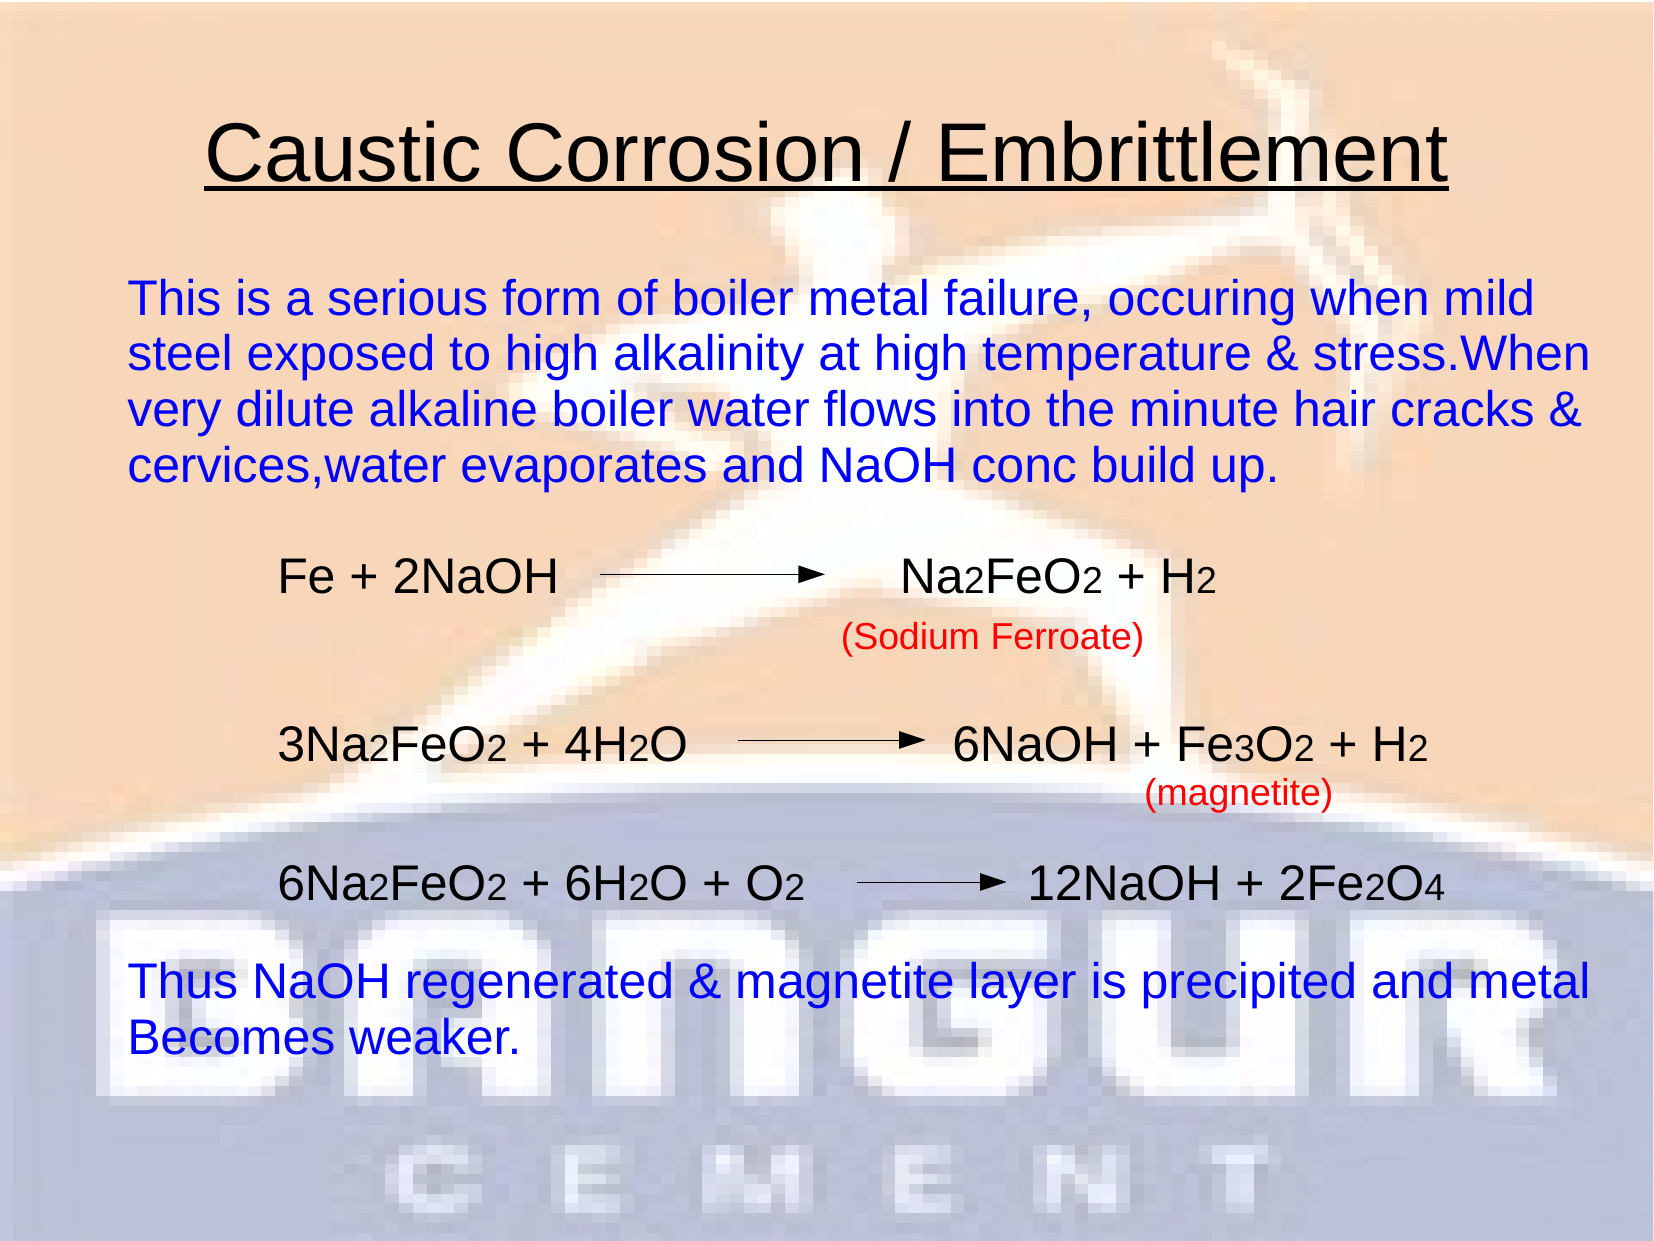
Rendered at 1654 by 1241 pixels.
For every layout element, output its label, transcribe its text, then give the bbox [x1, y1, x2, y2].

title Caustic Corrosion / Embrittlement [82, 49, 1571, 257]
text_box This is a serious form of boiler metal failure, occuring when mild steel exposed to high alkalinity at high temperature & stress.When very dilute alkaline boiler water flows into the minute hair cracks & cervices,water evaporates and NaOH conc build up. Fe + 2NaOH Na2FeO2 + H2 (Sodium Ferroate) 3Na2FeO2 + 4H2O 6NaOH + Fe3O2 + H2 (magnetite) 6Na2FeO2 + 6H2O + O2 12NaOH + 2Fe2O4 Thus NaOH regenerated & magnetite layer is precipited and metal Becomes weaker. [112, 262, 1621, 1073]
picture [0, 2, 1654, 1241]
